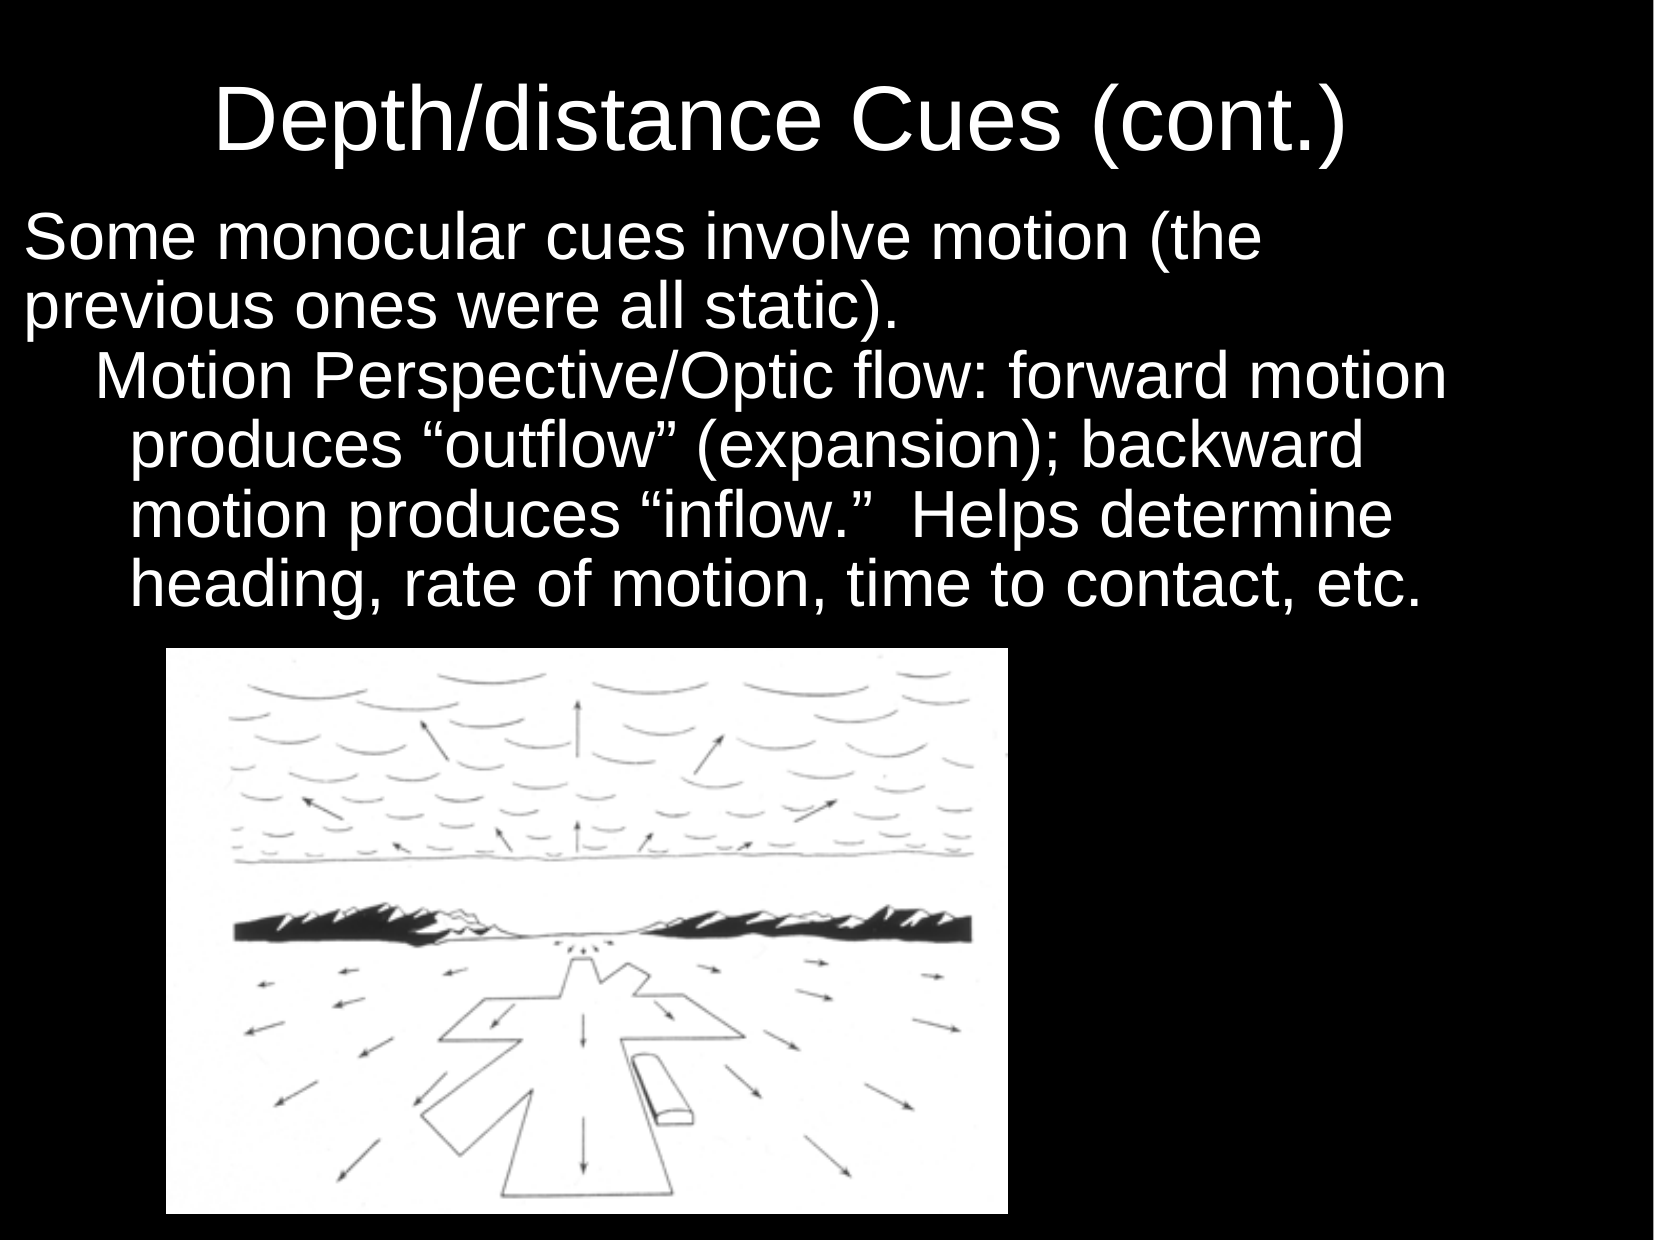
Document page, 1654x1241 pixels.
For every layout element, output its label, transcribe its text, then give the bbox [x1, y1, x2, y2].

text_box Some monocular cues involve motion (the previous ones were all static). Motion Perspective/Optic flow: forward motion produces “outflow” (expansion); backward motion produces “inflow.” Helps determine heading, rate of motion, time to contact, etc. [23, 203, 1513, 621]
picture [166, 648, 1008, 1214]
title Depth/distance Cues (cont.) [37, 17, 1526, 226]
